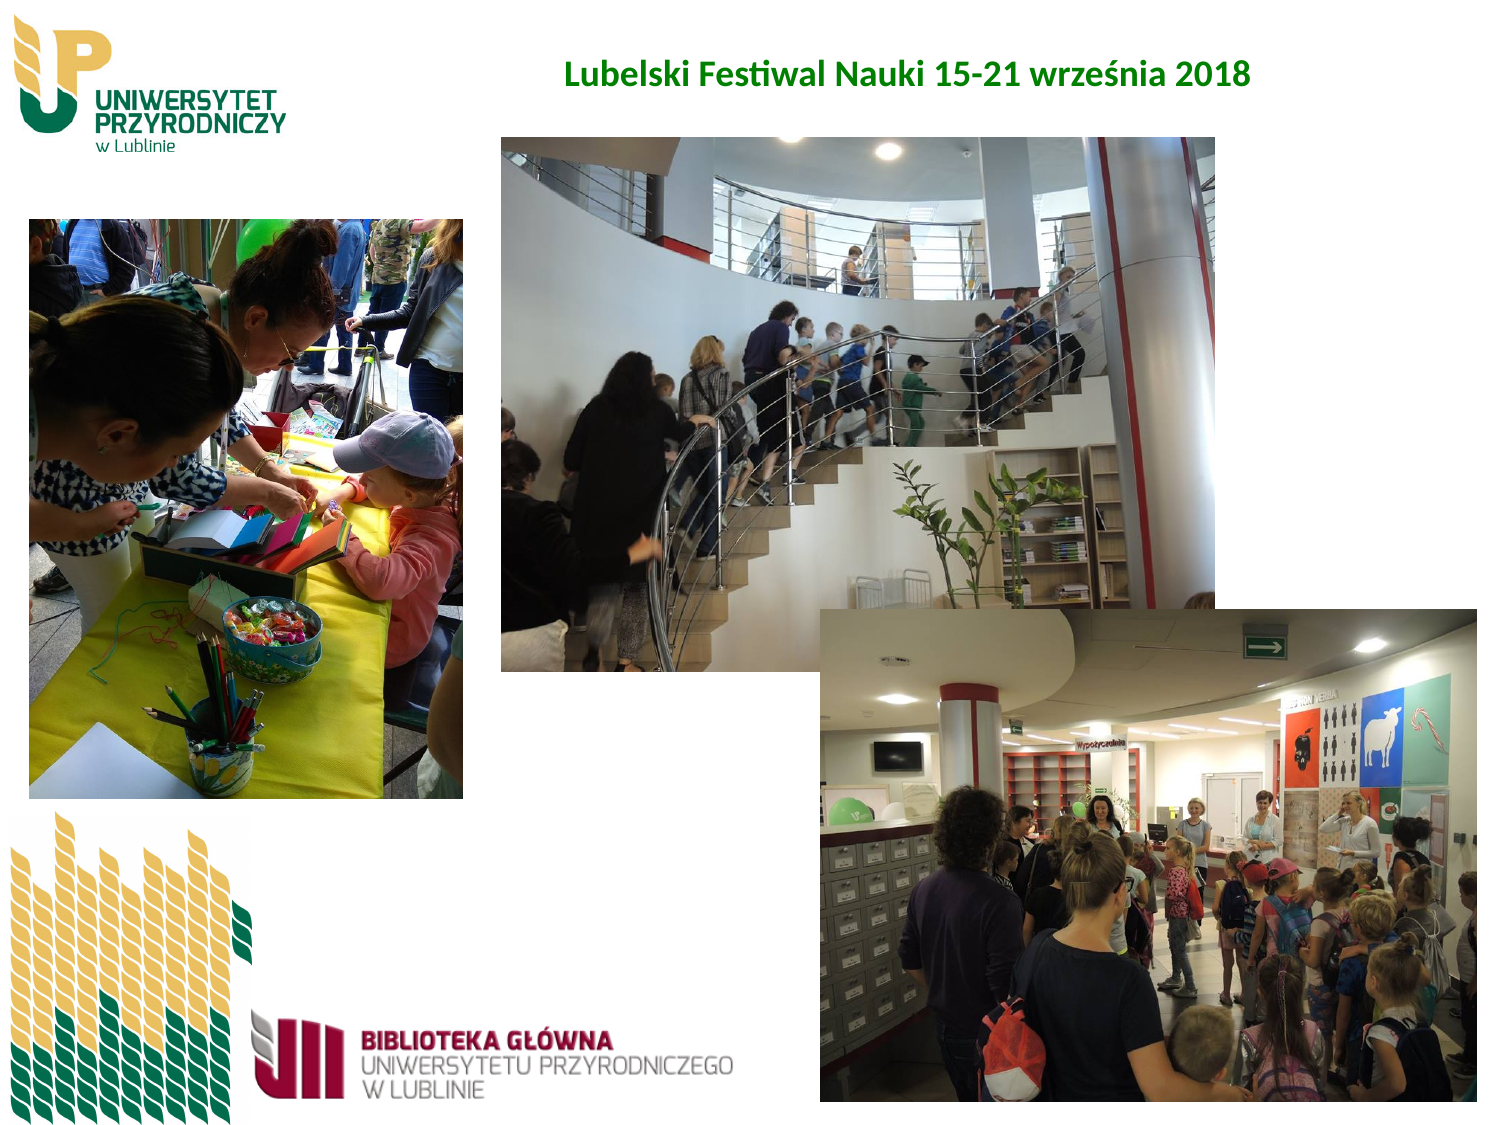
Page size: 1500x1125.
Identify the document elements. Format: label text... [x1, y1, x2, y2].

picture [29, 220, 463, 799]
text_box Lubelski Festiwal Nauki 15-21 września 2018 [549, 41, 1365, 102]
picture [9, 811, 739, 1125]
picture [501, 137, 1477, 1102]
picture [14, 0, 1045, 152]
